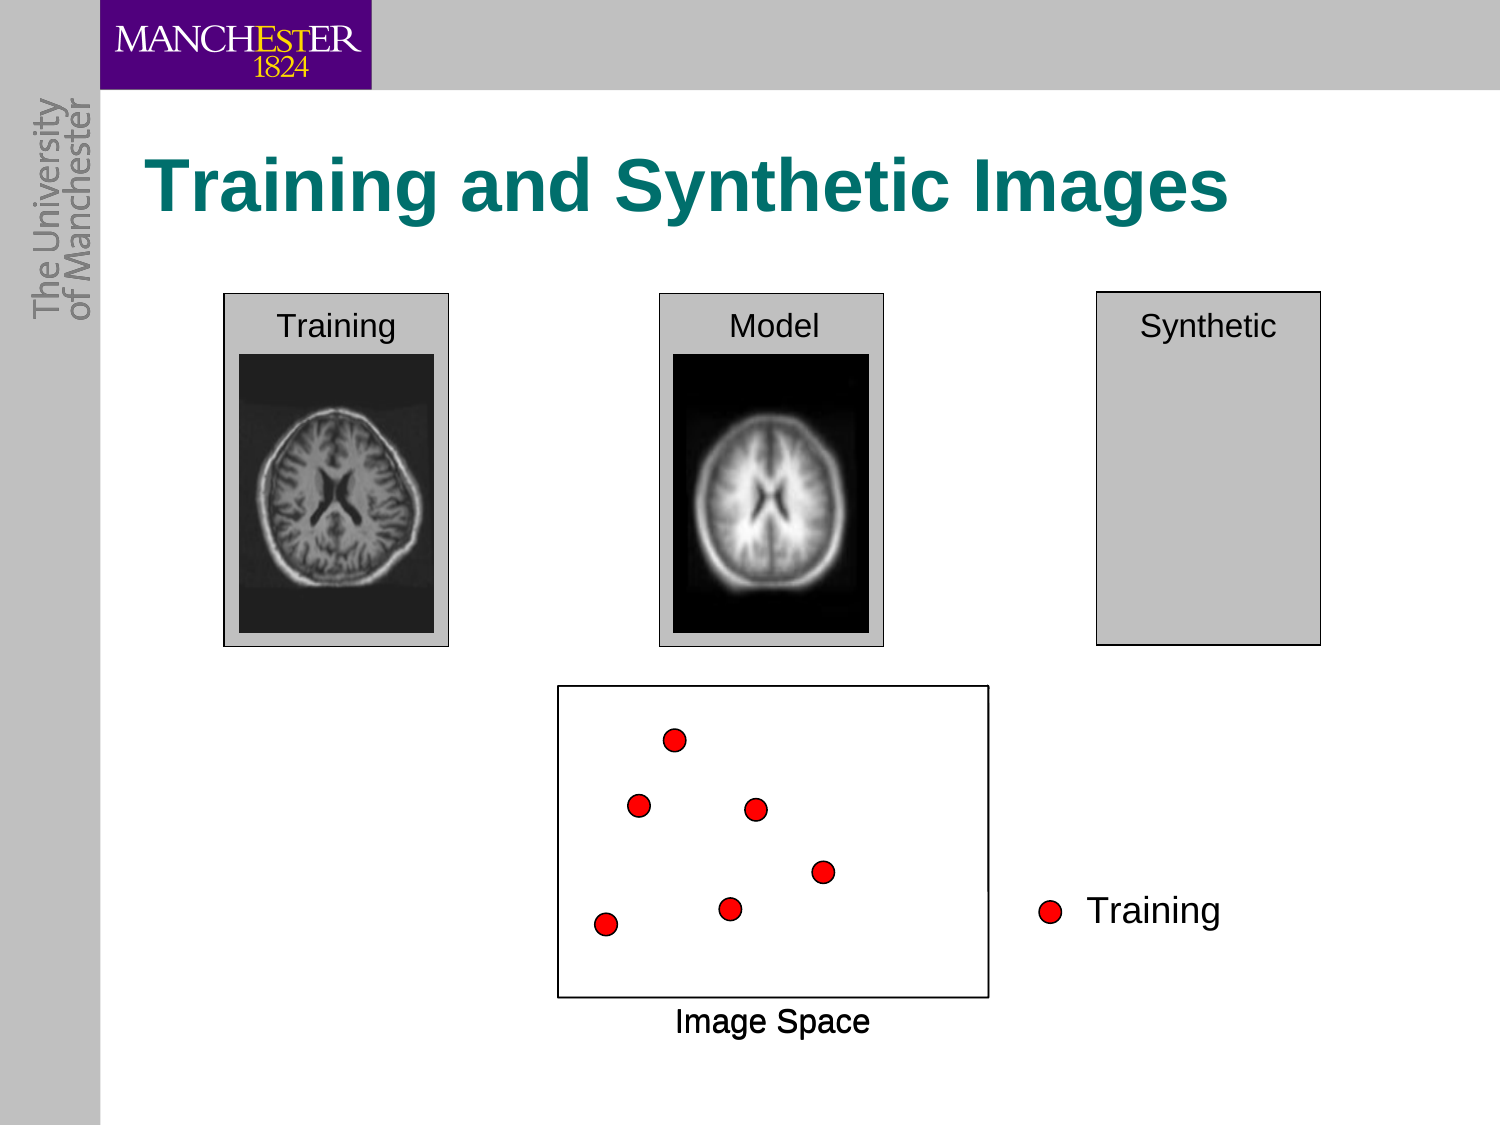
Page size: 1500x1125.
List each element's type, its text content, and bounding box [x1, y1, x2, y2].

text_box Training [1071, 884, 1237, 940]
text_box [627, 794, 651, 818]
text_box Training [261, 299, 412, 353]
text_box [812, 861, 835, 884]
picture [0, 0, 372, 320]
text_box [663, 729, 686, 752]
picture [239, 354, 434, 633]
text_box Image Space [660, 995, 887, 1048]
title Training and Synthetic Images [129, 120, 1406, 251]
text_box [594, 913, 618, 936]
text_box [224, 293, 449, 647]
picture [673, 354, 869, 633]
text_box Synthetic [1124, 299, 1292, 353]
text_box [1039, 900, 1062, 924]
text_box [719, 897, 742, 921]
text_box [744, 798, 768, 821]
text_box [1096, 291, 1321, 645]
text_box Model [714, 299, 835, 353]
text_box [659, 293, 884, 647]
